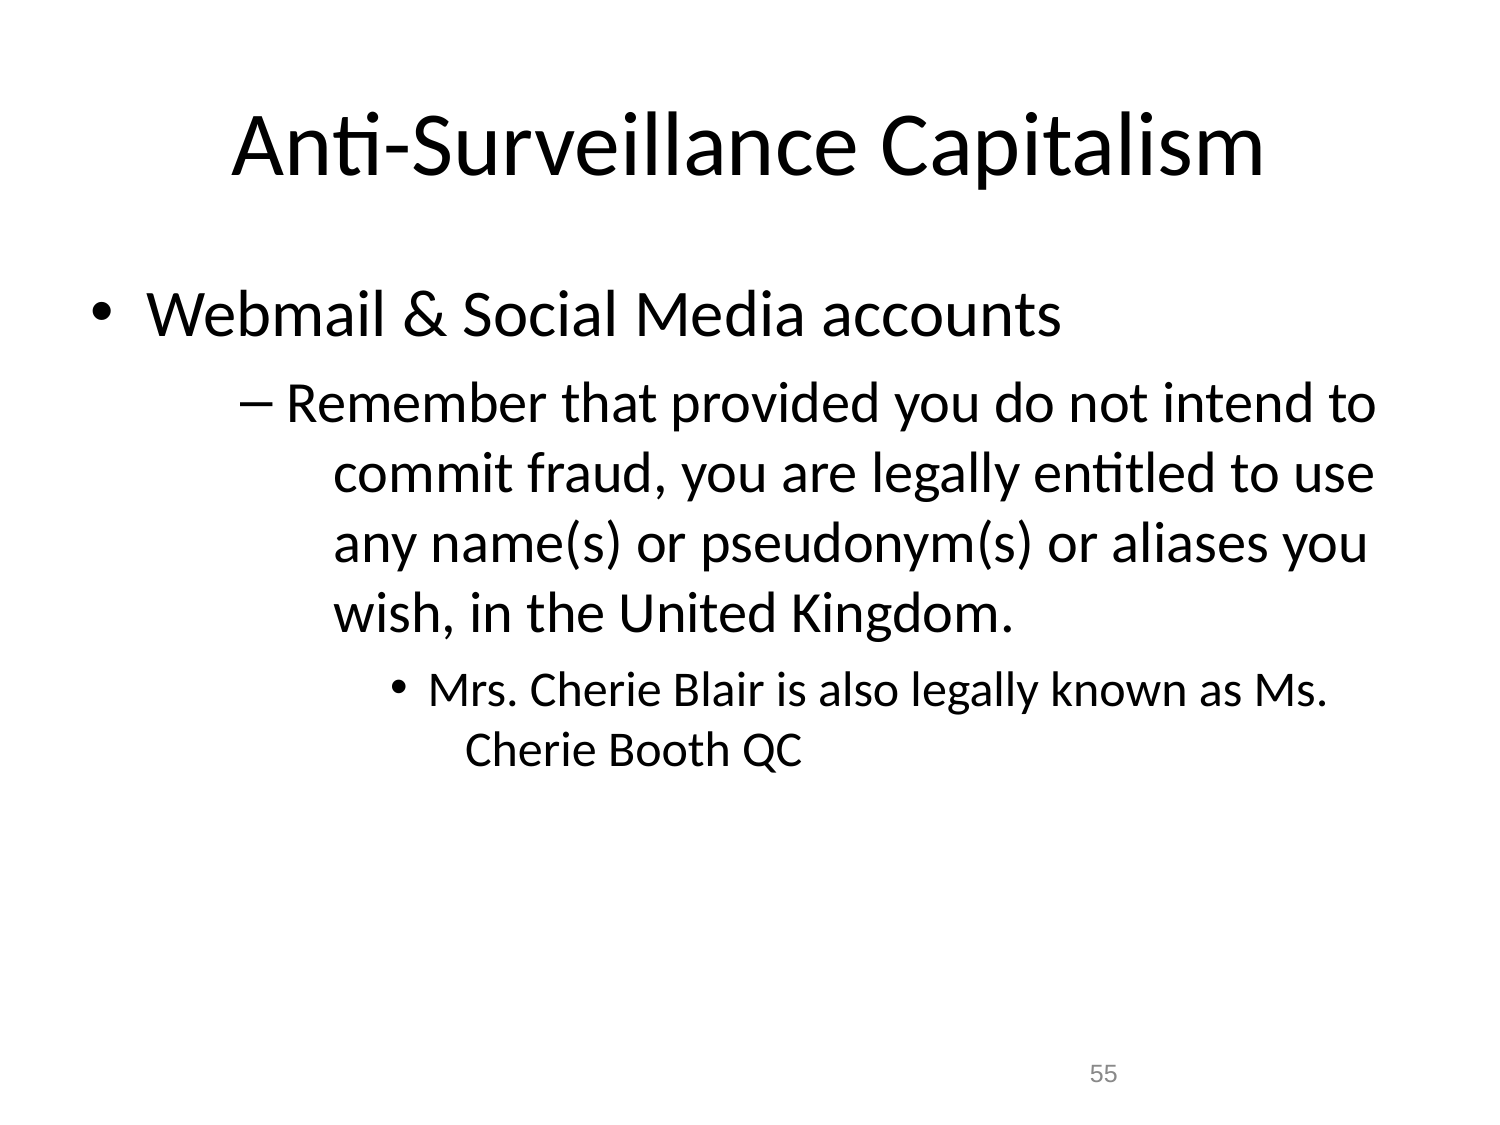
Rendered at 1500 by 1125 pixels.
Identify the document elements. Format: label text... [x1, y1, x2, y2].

list Webmail & Social Media accounts Remember that provided you do not intend to commit fraud, you are legally entitled to use any name(s) or pseudonym(s) or aliases you wish, in the United Kingdom. Mrs. Cherie Blair is also legally known as Ms. Cherie Booth QC [75, 262, 1426, 1005]
title Anti-Surveillance Capitalism [75, 45, 1426, 233]
text_box 40 [1074, 1042, 1426, 1103]
